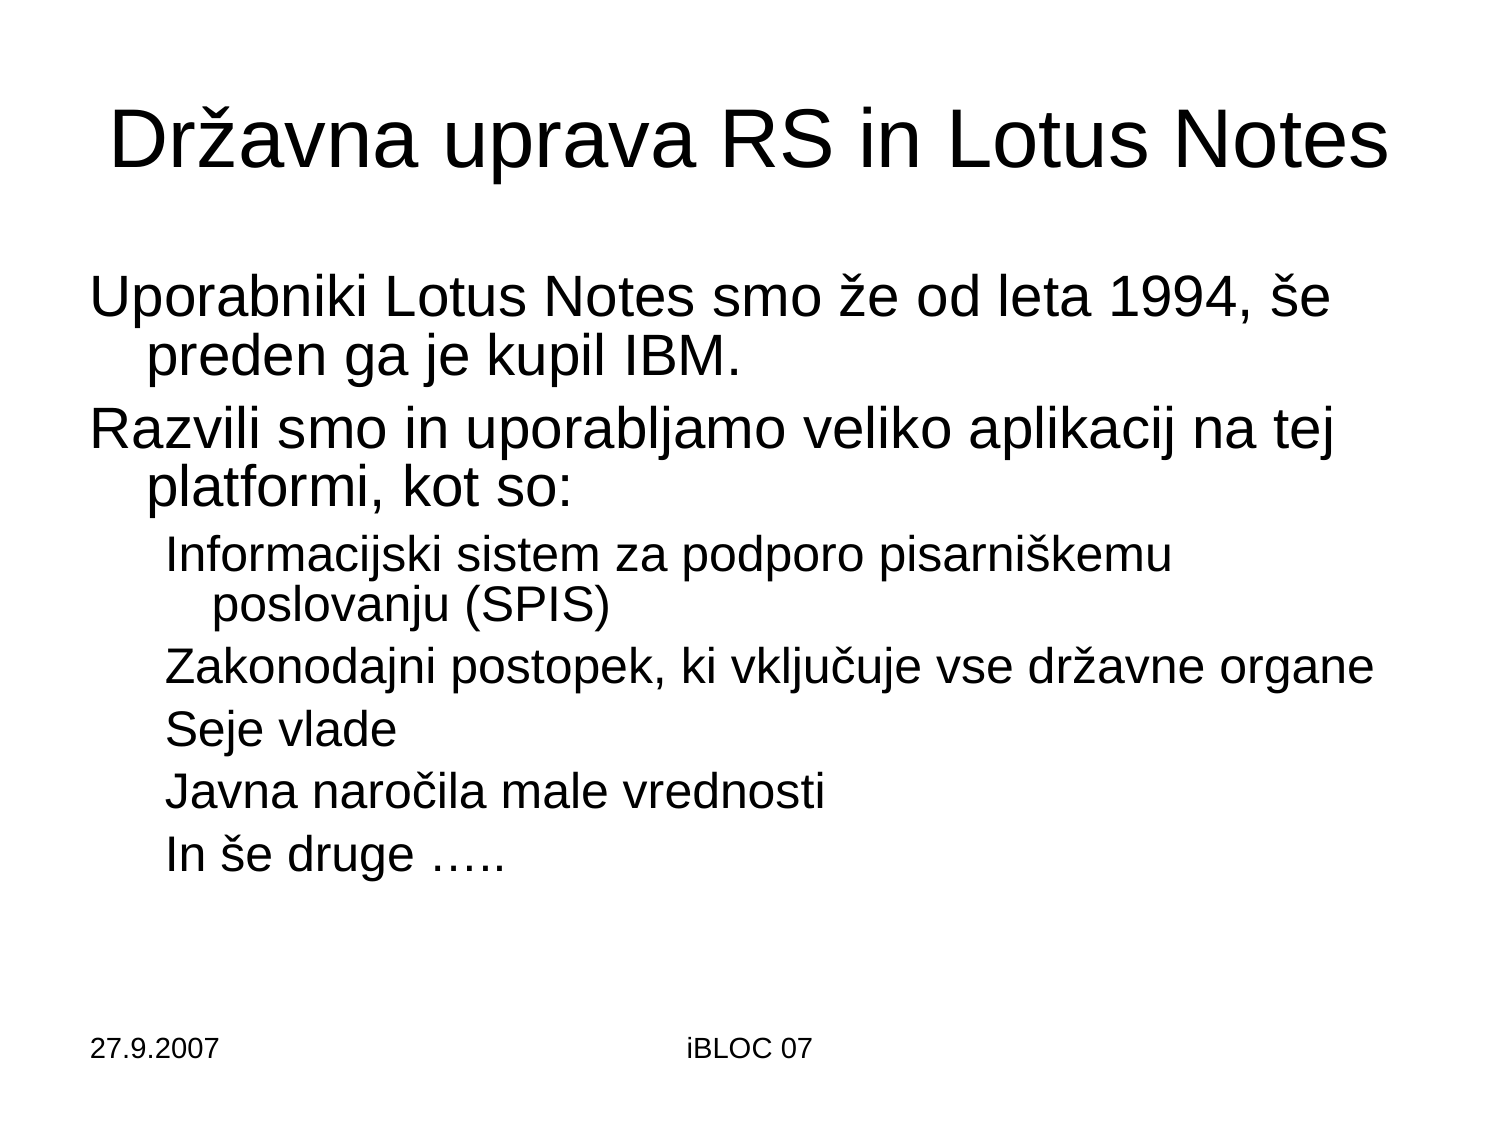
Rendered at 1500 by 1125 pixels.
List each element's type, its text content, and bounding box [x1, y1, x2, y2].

title Državna uprava RS in Lotus Notes [75, 31, 1426, 247]
list Uporabniki Lotus Notes smo že od leta 1994, še preden ga je kupil IBM. Razvili smo in uporabljamo veliko aplikacij na tej platformi, kot so: Informacijski sistem za podporo pisarniškemu poslovanju (SPIS) Zakonodajni postopek, ki vključuje vse državne organe Seje vlade Javna naročila male vrednosti In še druge ….. [75, 262, 1426, 1006]
